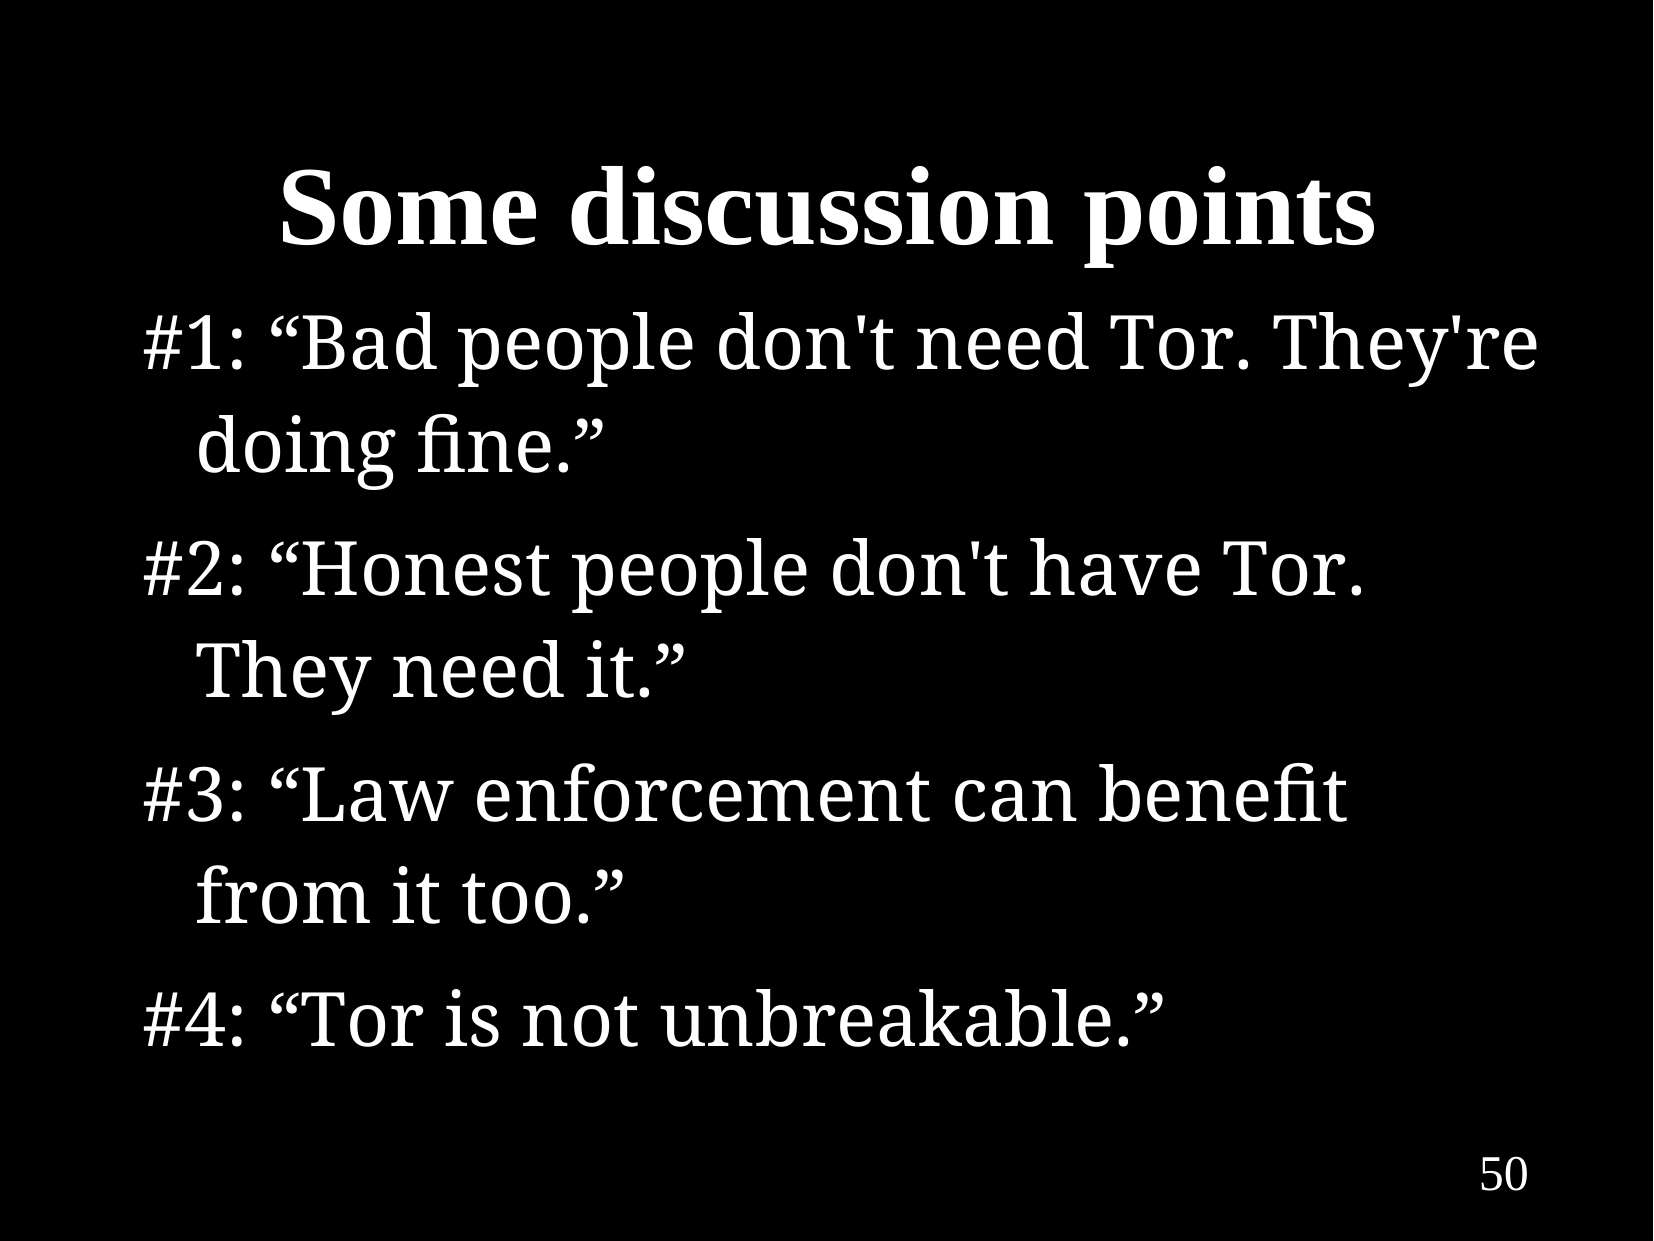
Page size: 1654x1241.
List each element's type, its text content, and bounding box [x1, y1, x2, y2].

title Some discussion points [121, 102, 1534, 311]
list #1: “Bad people don't need Tor. They're doing fine.” #2: “Honest people don't have Tor. They need it.” #3: “Law enforcement can benefit from it too.” #4: “Tor is not unbreakable.” [124, 289, 1547, 1183]
